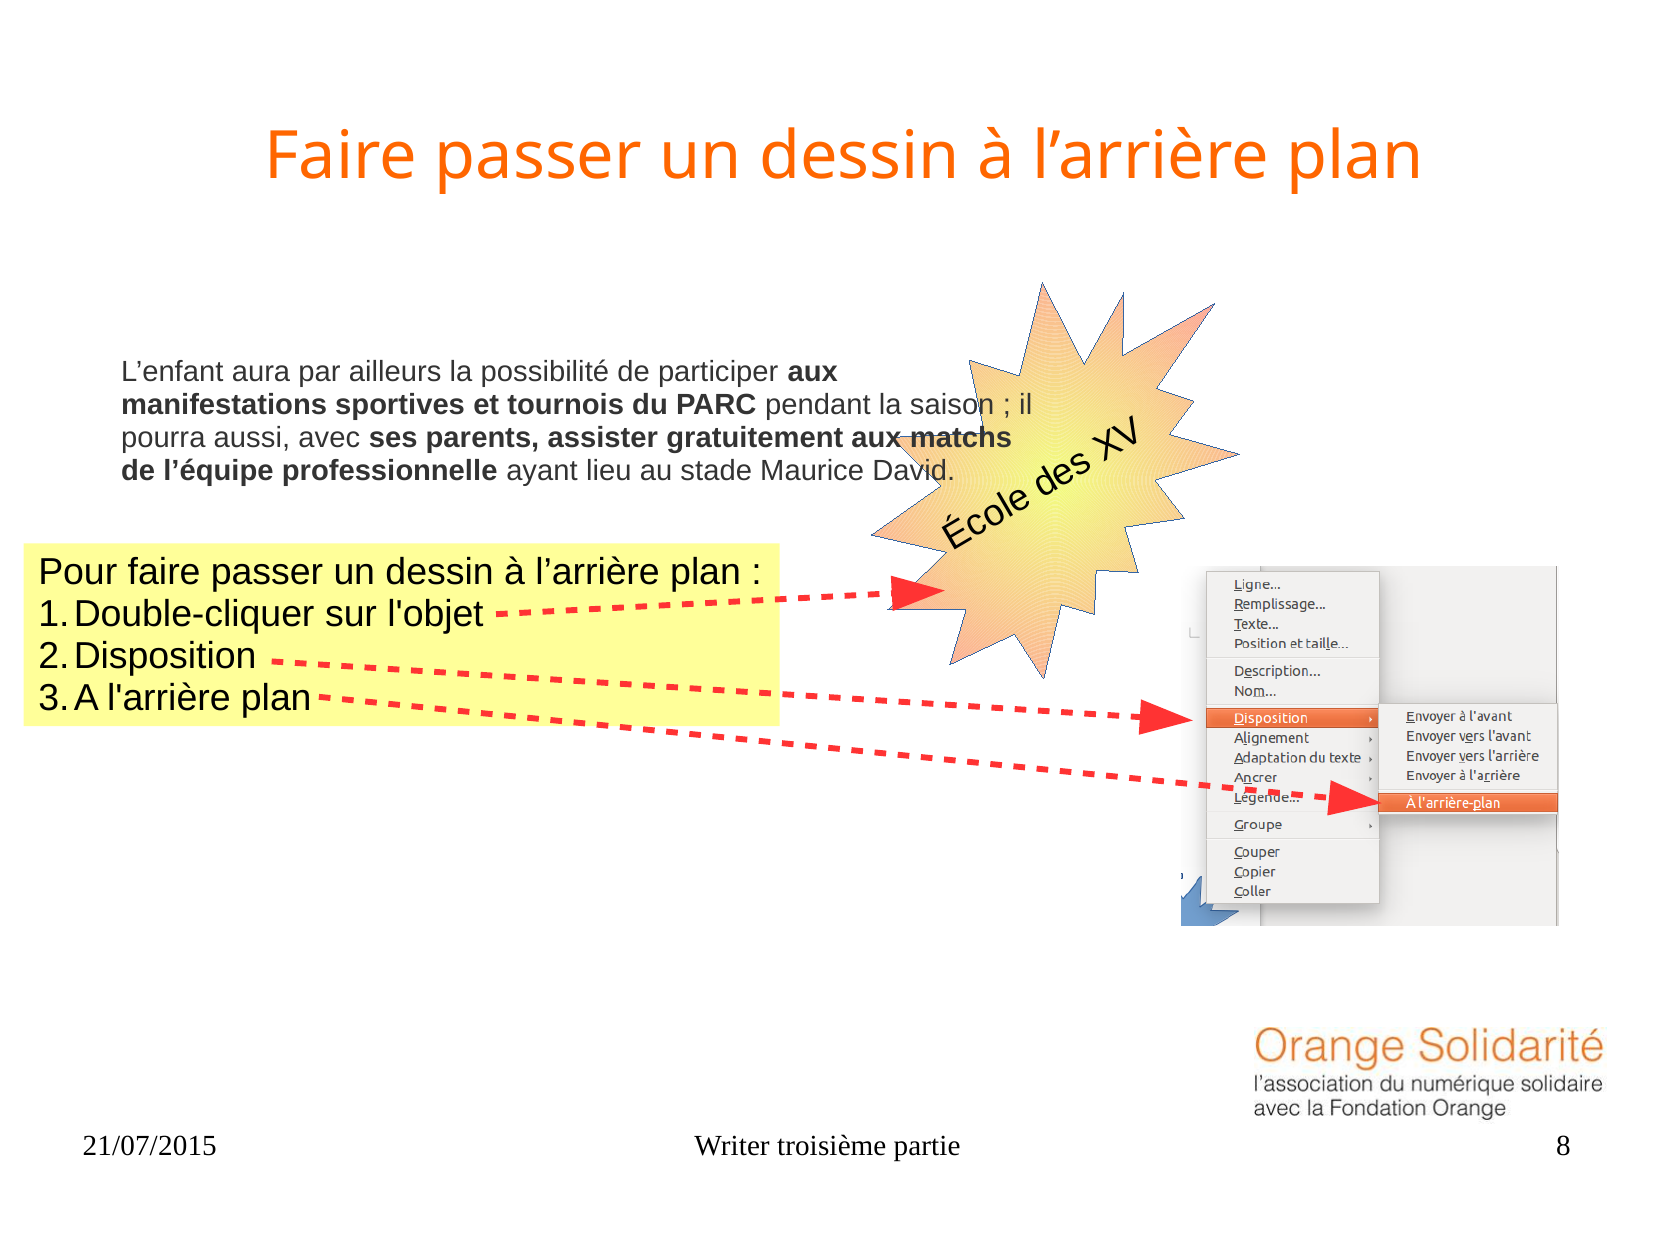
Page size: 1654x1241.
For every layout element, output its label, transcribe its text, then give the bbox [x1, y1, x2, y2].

picture [1254, 1027, 1607, 1126]
picture [1181, 566, 1559, 926]
text_box École des XV [871, 282, 1240, 679]
text_box L’enfant aura par ailleurs la possibilité de participer aux manifestations sportives et tournois du PARC pendant la saison ; il pourra aussi, avec ses parents, assister gratuitement aux matchs de l’équipe professionnelle ayant lieu au stade Maurice David. [106, 348, 1052, 497]
text_box Pour faire passer un dessin à l’arrière plan : Double-cliquer sur l'objet Disposition A l'arrière plan [23, 543, 780, 727]
title Faire passer un dessin à l’arrière plan [82, 49, 1571, 257]
